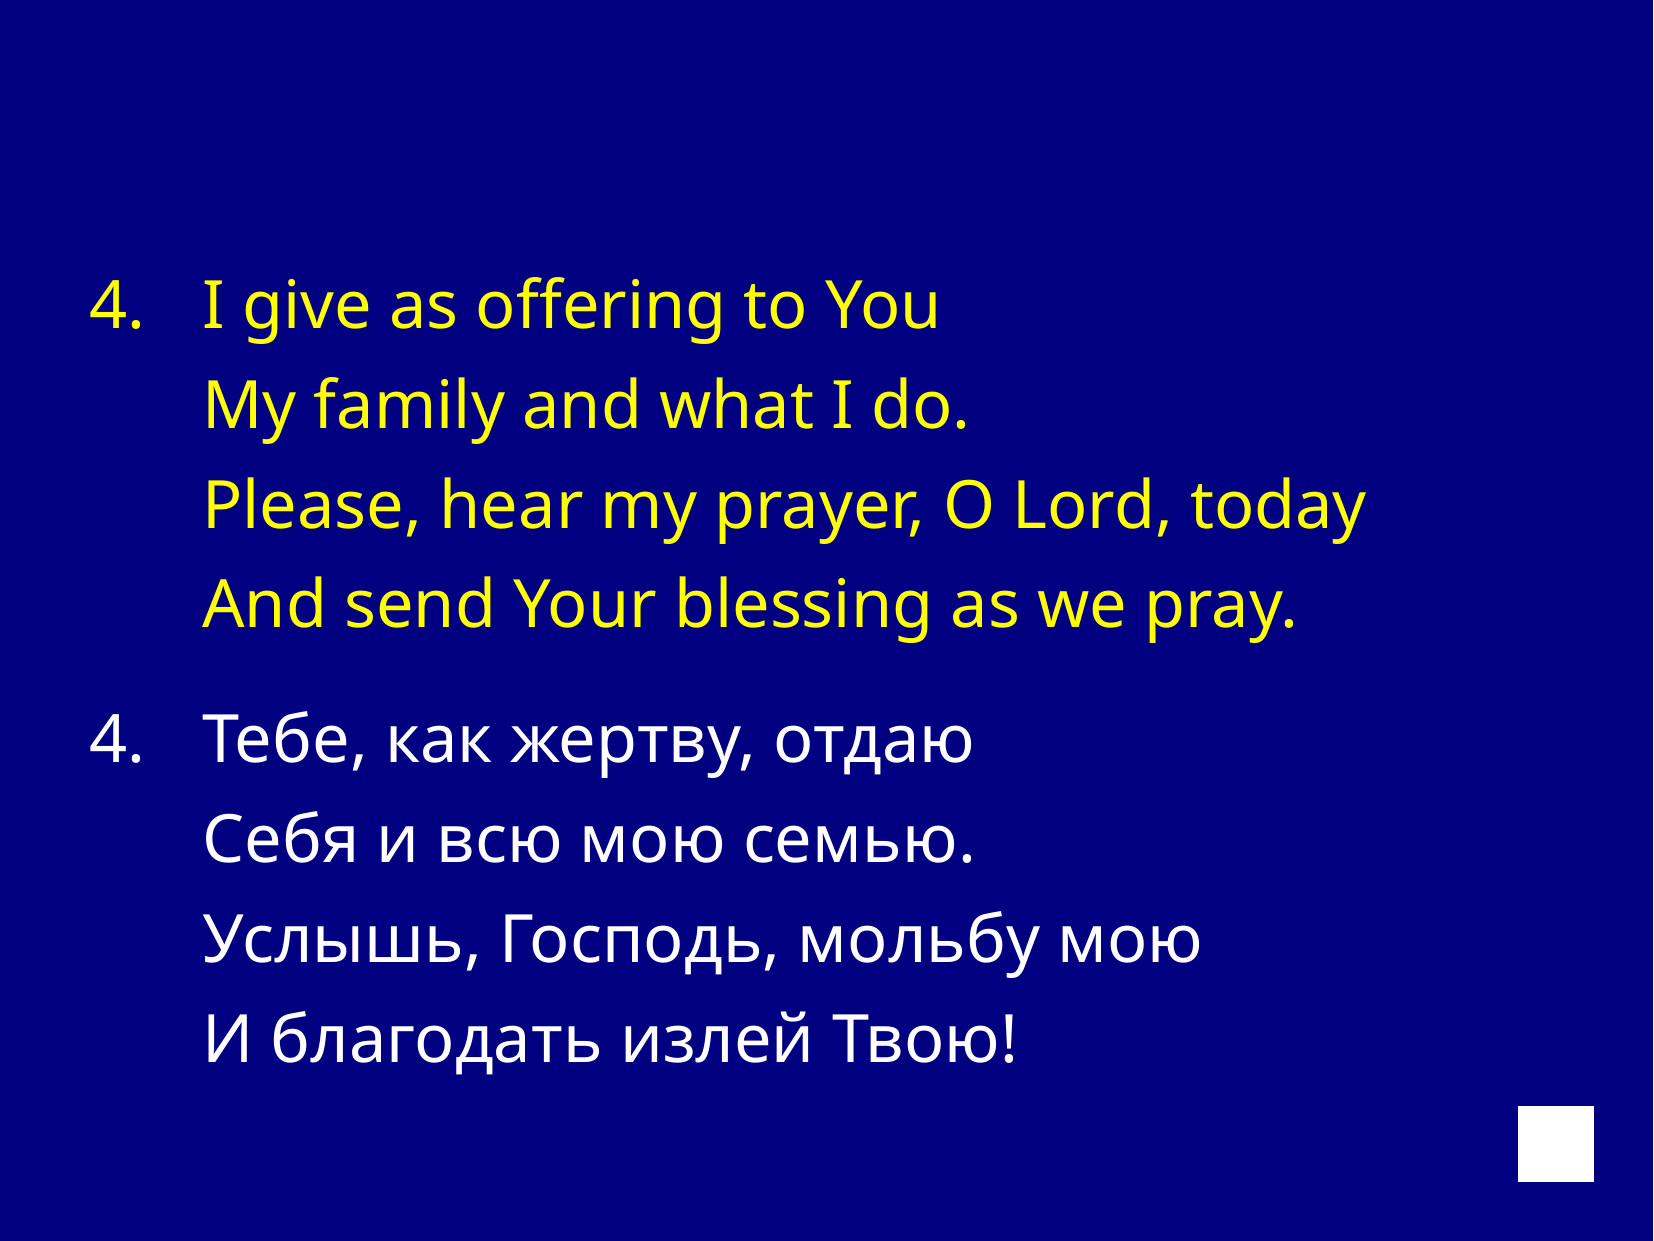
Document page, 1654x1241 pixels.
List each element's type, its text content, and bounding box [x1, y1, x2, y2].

text_box 4. I give as offering to You My family and what I do. Please, hear my prayer, O Lord, today And send Your blessing as we pray. [75, 150, 1576, 638]
text_box [1518, 1106, 1594, 1182]
text_box 4. Тебе, как жертву, отдаю Себя и всю мою семью. Услышь, Господь, мольбу мою И благодать излей Твою! [75, 675, 1576, 1163]
